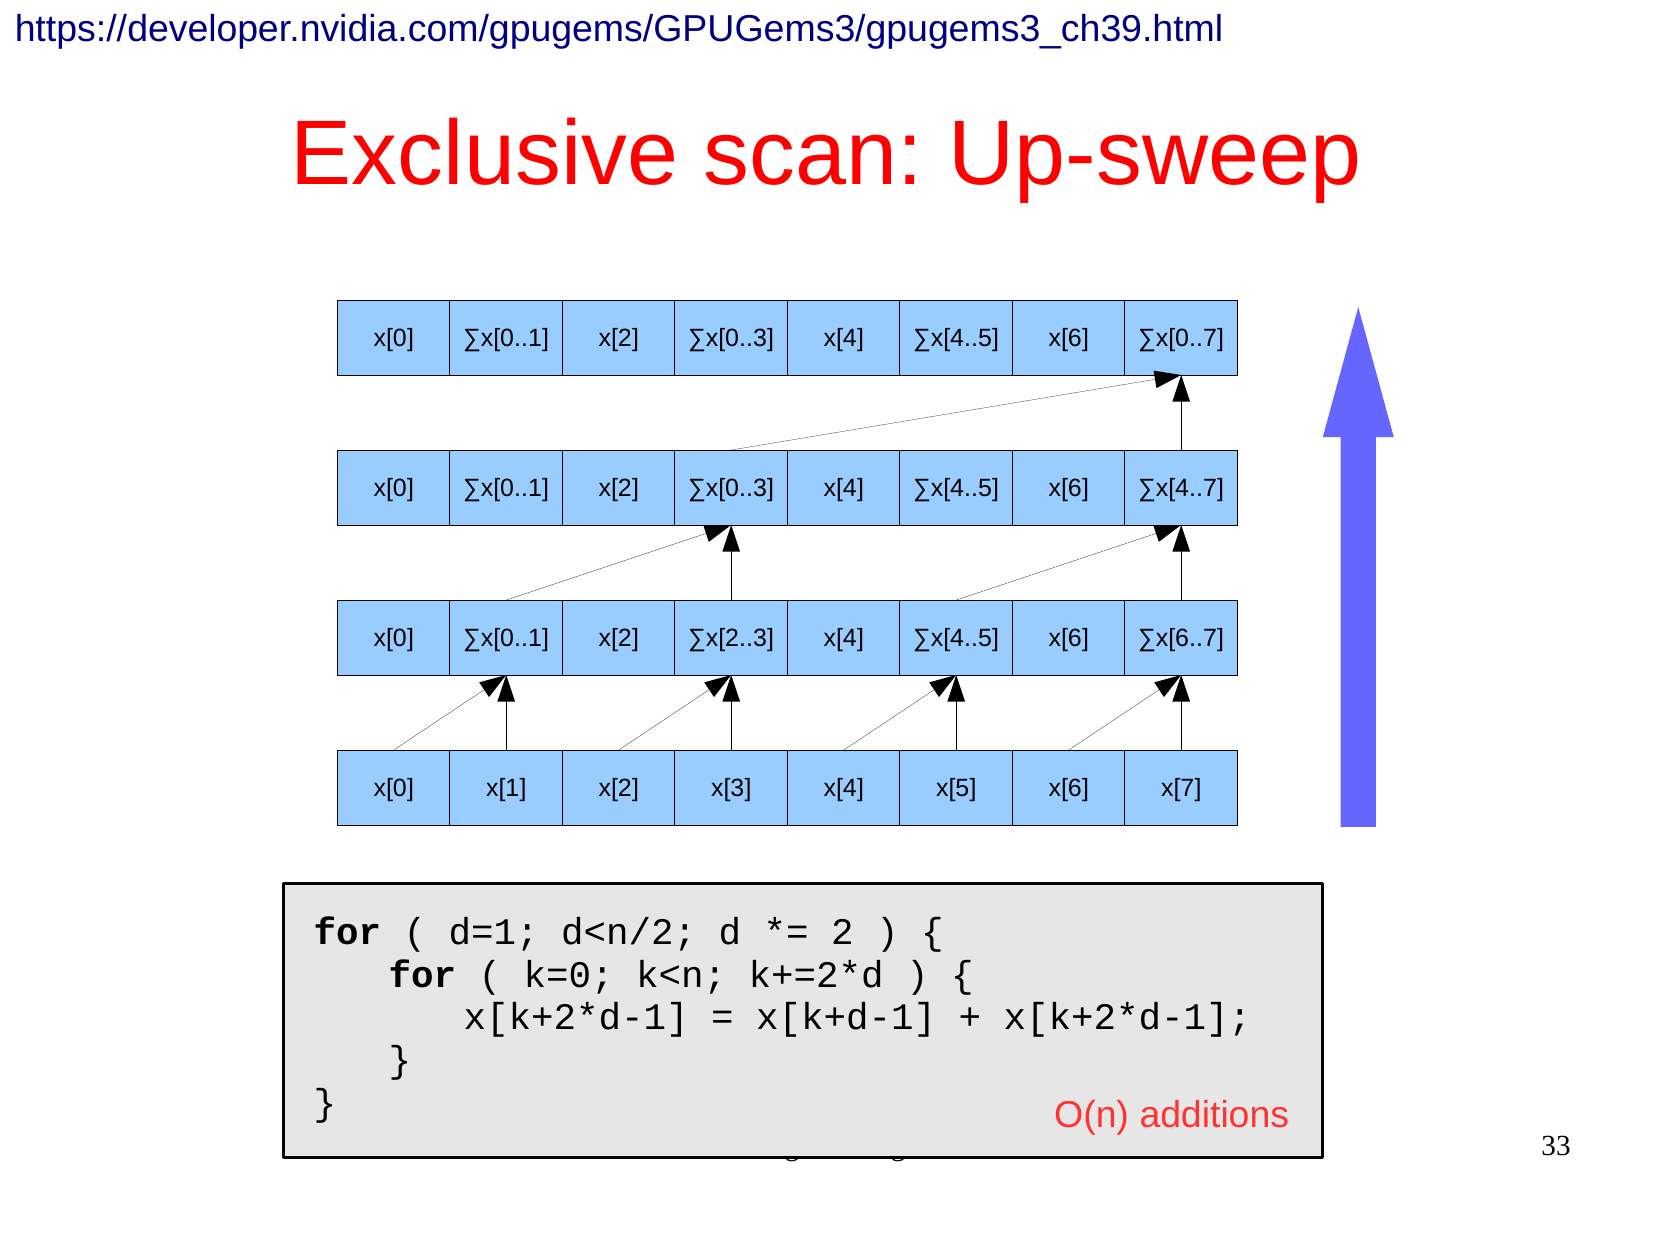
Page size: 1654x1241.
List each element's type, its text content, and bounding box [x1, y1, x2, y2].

text_box x[0] [337, 600, 449, 676]
text_box ∑x[6..7] [1124, 600, 1238, 676]
text_box x[4] [787, 300, 899, 376]
text_box ∑x[4..7] [1124, 450, 1238, 526]
text_box ∑x[0..1] [449, 600, 562, 676]
text_box x[2] [562, 300, 674, 376]
text_box for ( d=1; d<n/2; d *= 2 ) { for ( k=0; k<n; k+=2*d ) { x[k+2*d-1] = x[k+d-1] + x[k+2*d-1]; } } [283, 883, 1323, 1158]
text_box ∑x[4..5] [899, 450, 1012, 526]
text_box x[6] [1012, 600, 1124, 676]
text_box O(n) additions [1039, 1086, 1304, 1144]
text_box ∑x[0..1] [449, 300, 562, 376]
text_box x[6] [1012, 750, 1124, 826]
text_box ∑x[4..5] [899, 300, 1012, 376]
text_box https://developer.nvidia.com/gpugems/GPUGems3/gpugems3_ch39.html [0, 0, 1276, 57]
text_box x[0] [337, 750, 449, 826]
text_box x[6] [1012, 300, 1124, 376]
text_box x[1] [449, 750, 562, 826]
title Exclusive scan: Up-sweep [82, 49, 1571, 257]
text_box ∑x[0..3] [674, 450, 787, 526]
text_box ∑x[2..3] [674, 600, 787, 676]
text_box x[7] [1124, 750, 1238, 826]
text_box x[3] [674, 750, 787, 826]
text_box ∑x[0..1] [449, 450, 562, 526]
text_box ∑x[0..7] [1124, 300, 1238, 376]
text_box x[4] [787, 450, 899, 526]
text_box ∑x[4..5] [899, 600, 1012, 676]
text_box x[6] [1012, 450, 1124, 526]
text_box x[4] [787, 600, 899, 676]
text_box x[0] [337, 450, 449, 526]
text_box x[2] [562, 600, 674, 676]
text_box x[0] [337, 300, 449, 376]
text_box x[5] [899, 750, 1012, 826]
text_box [1322, 307, 1394, 827]
text_box x[2] [562, 450, 674, 526]
text_box x[2] [562, 750, 674, 826]
text_box ∑x[0..3] [674, 300, 787, 376]
text_box x[4] [787, 750, 899, 826]
